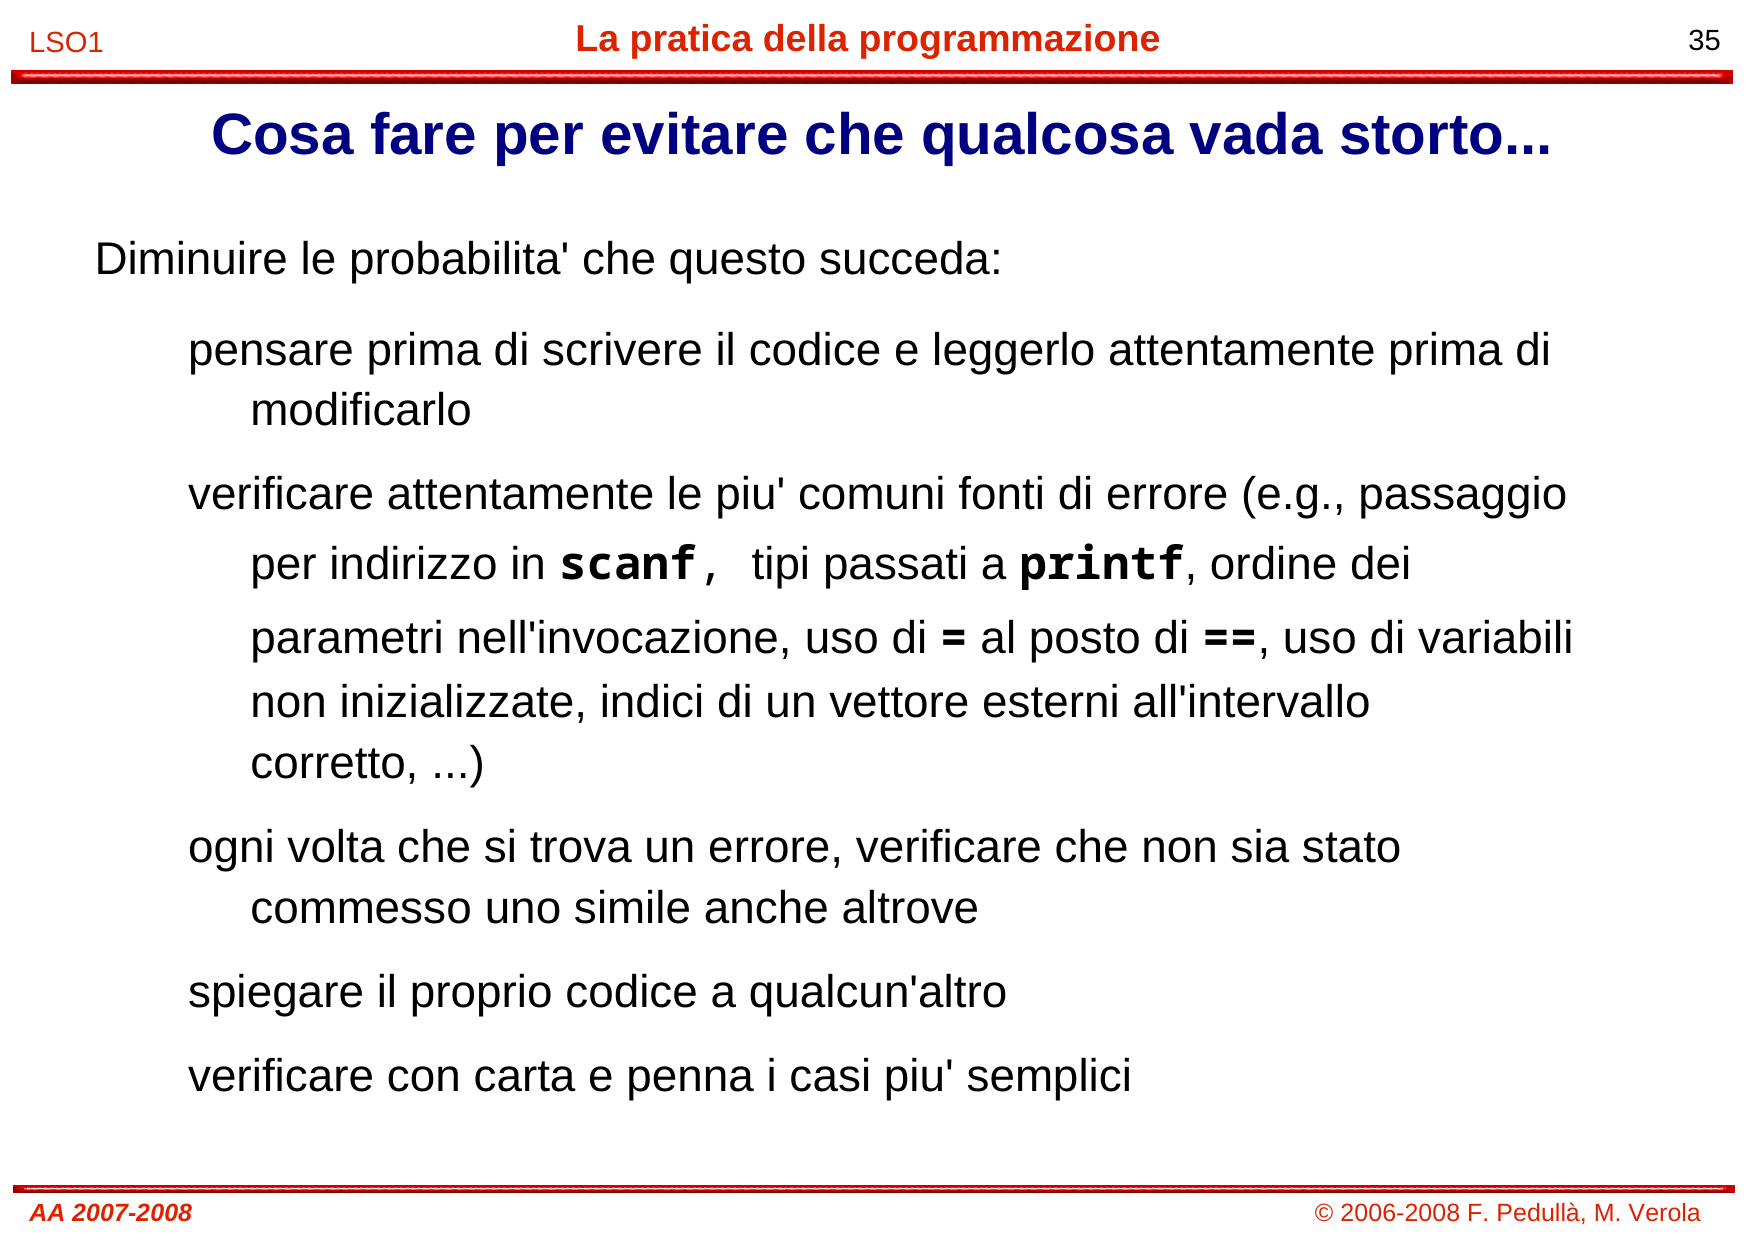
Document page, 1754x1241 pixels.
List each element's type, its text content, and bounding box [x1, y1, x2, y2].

picture [11, 70, 1733, 84]
list Diminuire le probabilita' che questo succeda: pensare prima di scrivere il codice e leggerlo attentamente prima di modificarlo verificare attentamente le piu' comuni fonti di errore (e.g., passaggio per indirizzo in scanf, tipi passati a printf, ordine dei parametri nell'invocazione, uso di = al posto di ==, uso di variabili non inizializzate, indici di un vettore esterni all'intervallo corretto, ...) ogni volta che si trova un errore, verificare che non sia stato commesso uno simile anche altrove spiegare il proprio codice a qualcun'altro verificare con carta e penna i casi piu' semplici [94, 233, 1617, 1088]
picture [13, 1185, 1735, 1193]
text_box Cosa fare per evitare che qualcosa vada storto... [166, 98, 1600, 187]
